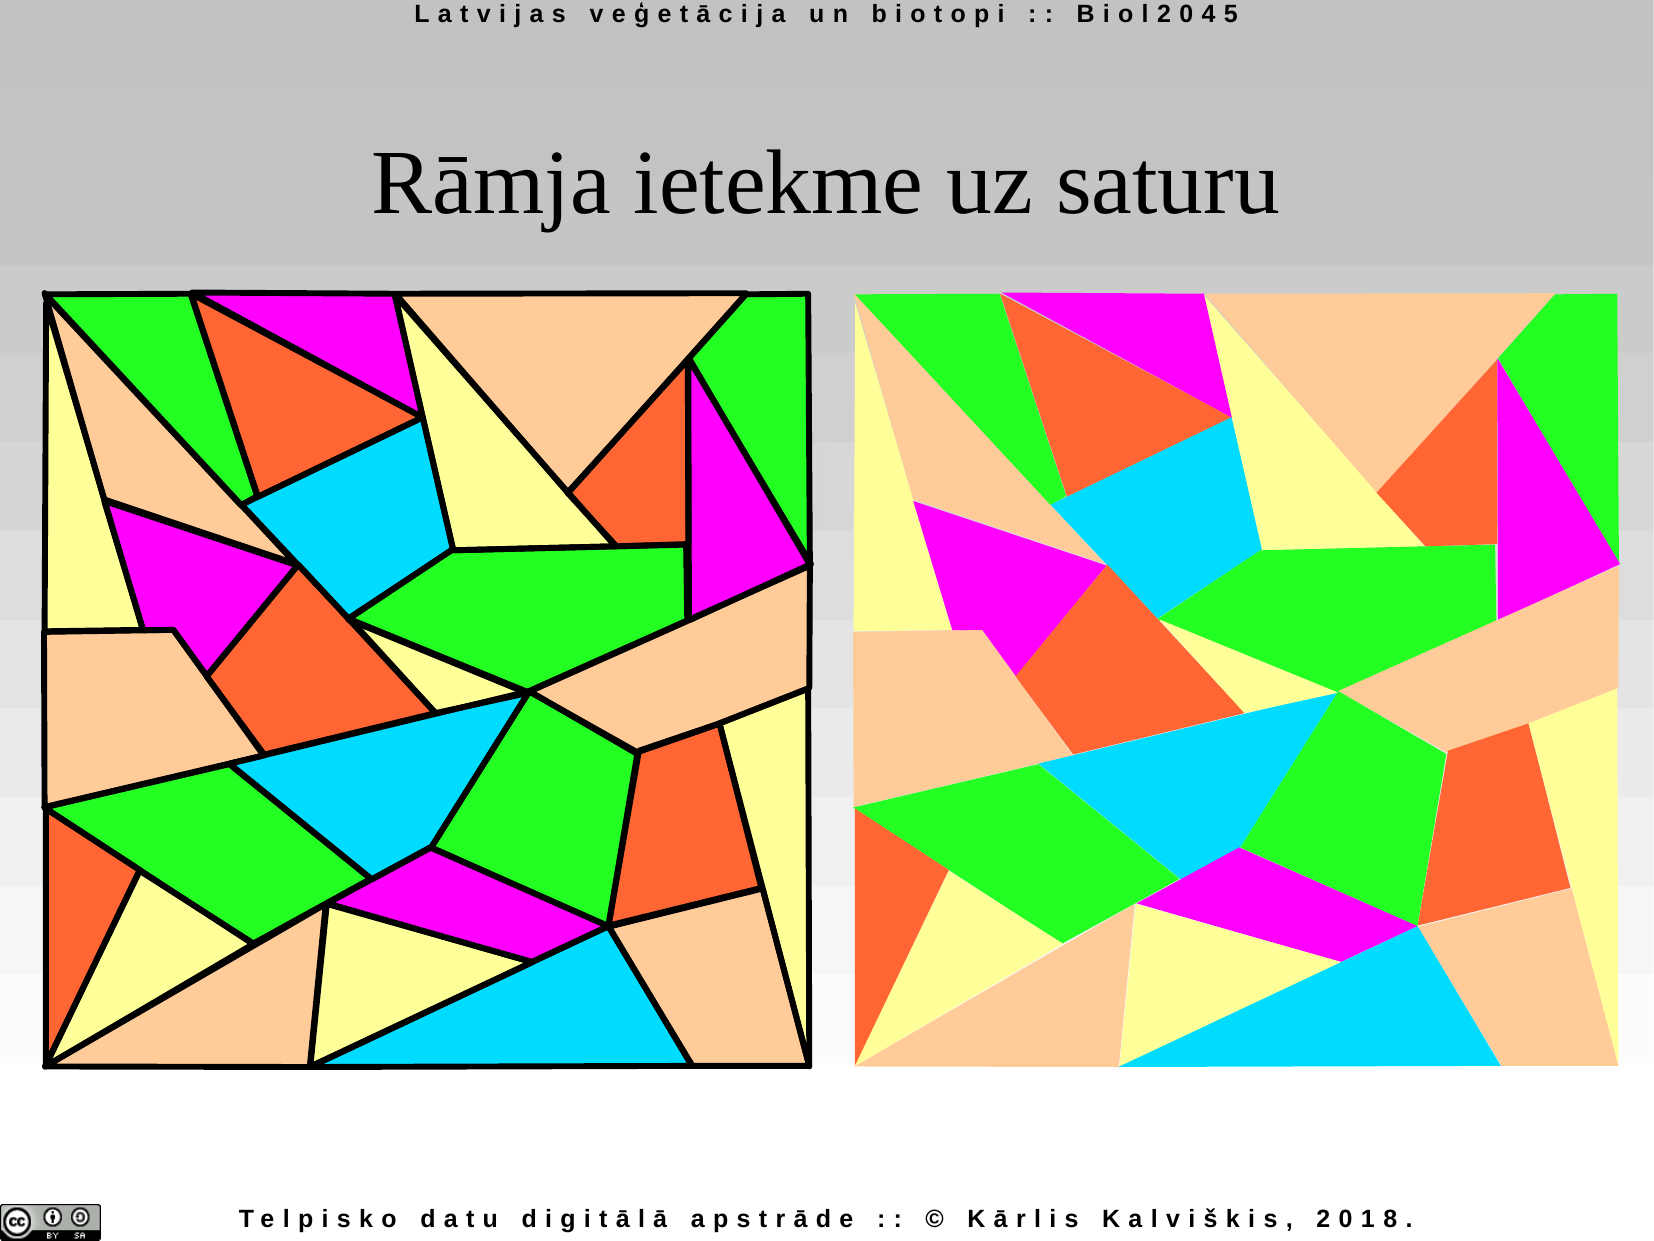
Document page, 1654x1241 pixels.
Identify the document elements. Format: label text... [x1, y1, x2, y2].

text_box [437, 696, 633, 921]
text_box [59, 911, 321, 1064]
text_box [53, 309, 283, 556]
text_box [314, 909, 521, 1061]
text_box [49, 815, 135, 1049]
text_box [538, 572, 806, 748]
text_box [692, 372, 804, 614]
text_box [47, 633, 257, 802]
text_box [337, 852, 599, 958]
text_box [55, 297, 253, 500]
text_box [724, 694, 806, 1038]
text_box [110, 507, 291, 669]
text_box [54, 876, 246, 1057]
text_box [402, 309, 607, 547]
text_box [853, 292, 1621, 1068]
picture [0, 0, 1654, 1241]
text_box [615, 893, 804, 1062]
text_box [207, 296, 417, 410]
text_box [357, 548, 684, 688]
text_box [197, 301, 414, 492]
text_box [573, 370, 685, 543]
text_box [248, 423, 449, 613]
text_box [613, 728, 757, 921]
text_box [54, 768, 364, 939]
text_box [211, 571, 428, 750]
text_box [237, 699, 520, 875]
title Rāmja ietekme uz saturu [29, 49, 1625, 296]
text_box [403, 297, 738, 486]
text_box [326, 931, 685, 1064]
text_box [694, 297, 806, 548]
text_box [48, 330, 138, 628]
text_box [366, 631, 513, 709]
